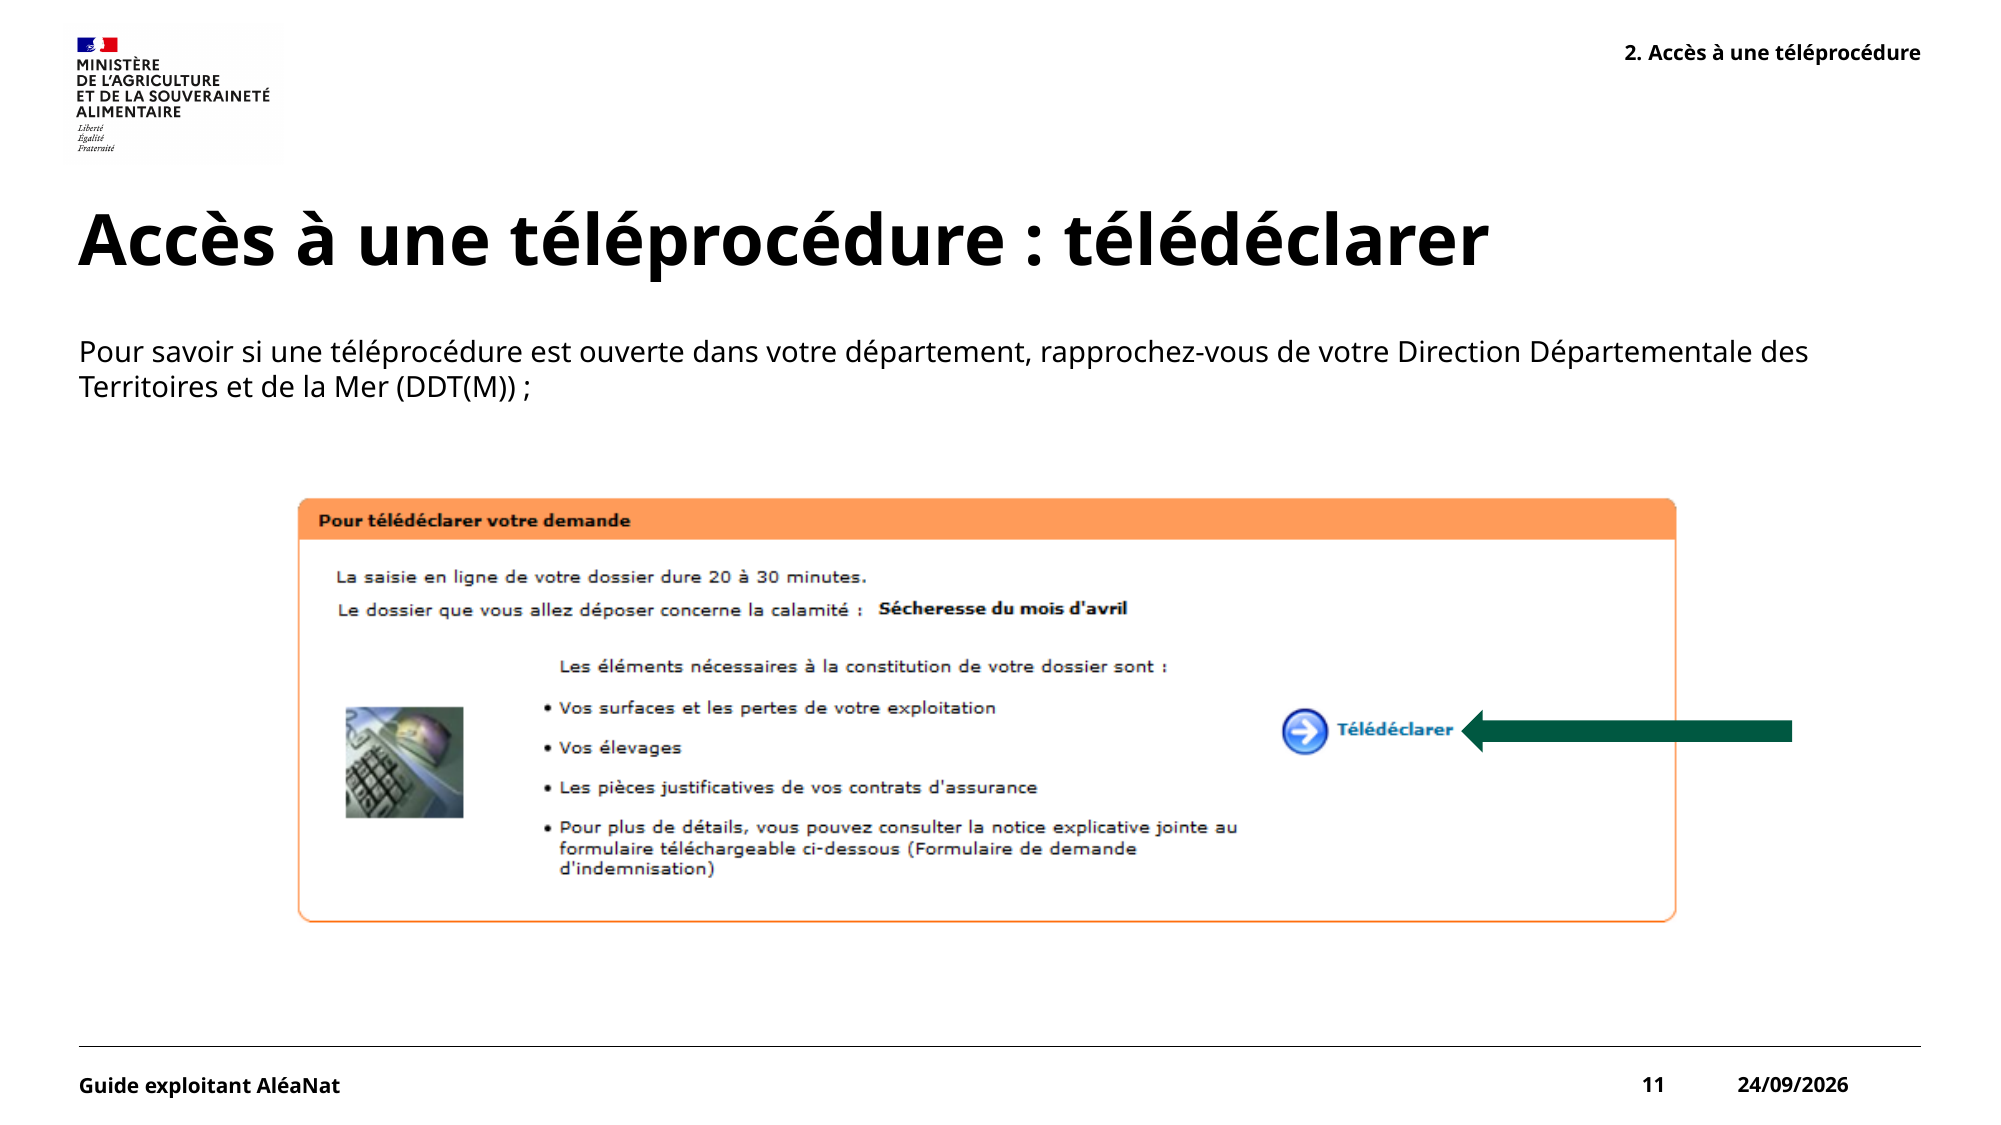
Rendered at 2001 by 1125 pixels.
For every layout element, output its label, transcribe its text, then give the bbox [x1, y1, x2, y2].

list Pour savoir si une téléprocédure est ouverte dans votre département, rapprochez-vous de votre Direction Départementale des Territoires et de la Mer (DDT(M)) ; [78, 333, 1922, 1034]
picture [285, 482, 1695, 936]
title Accès à une téléprocédure : télédéclarer [78, 165, 1922, 321]
picture [63, 23, 284, 165]
list Accès à une téléprocédure [724, 39, 1922, 119]
footer Guide exploitant AléaNat [78, 1046, 1371, 1125]
